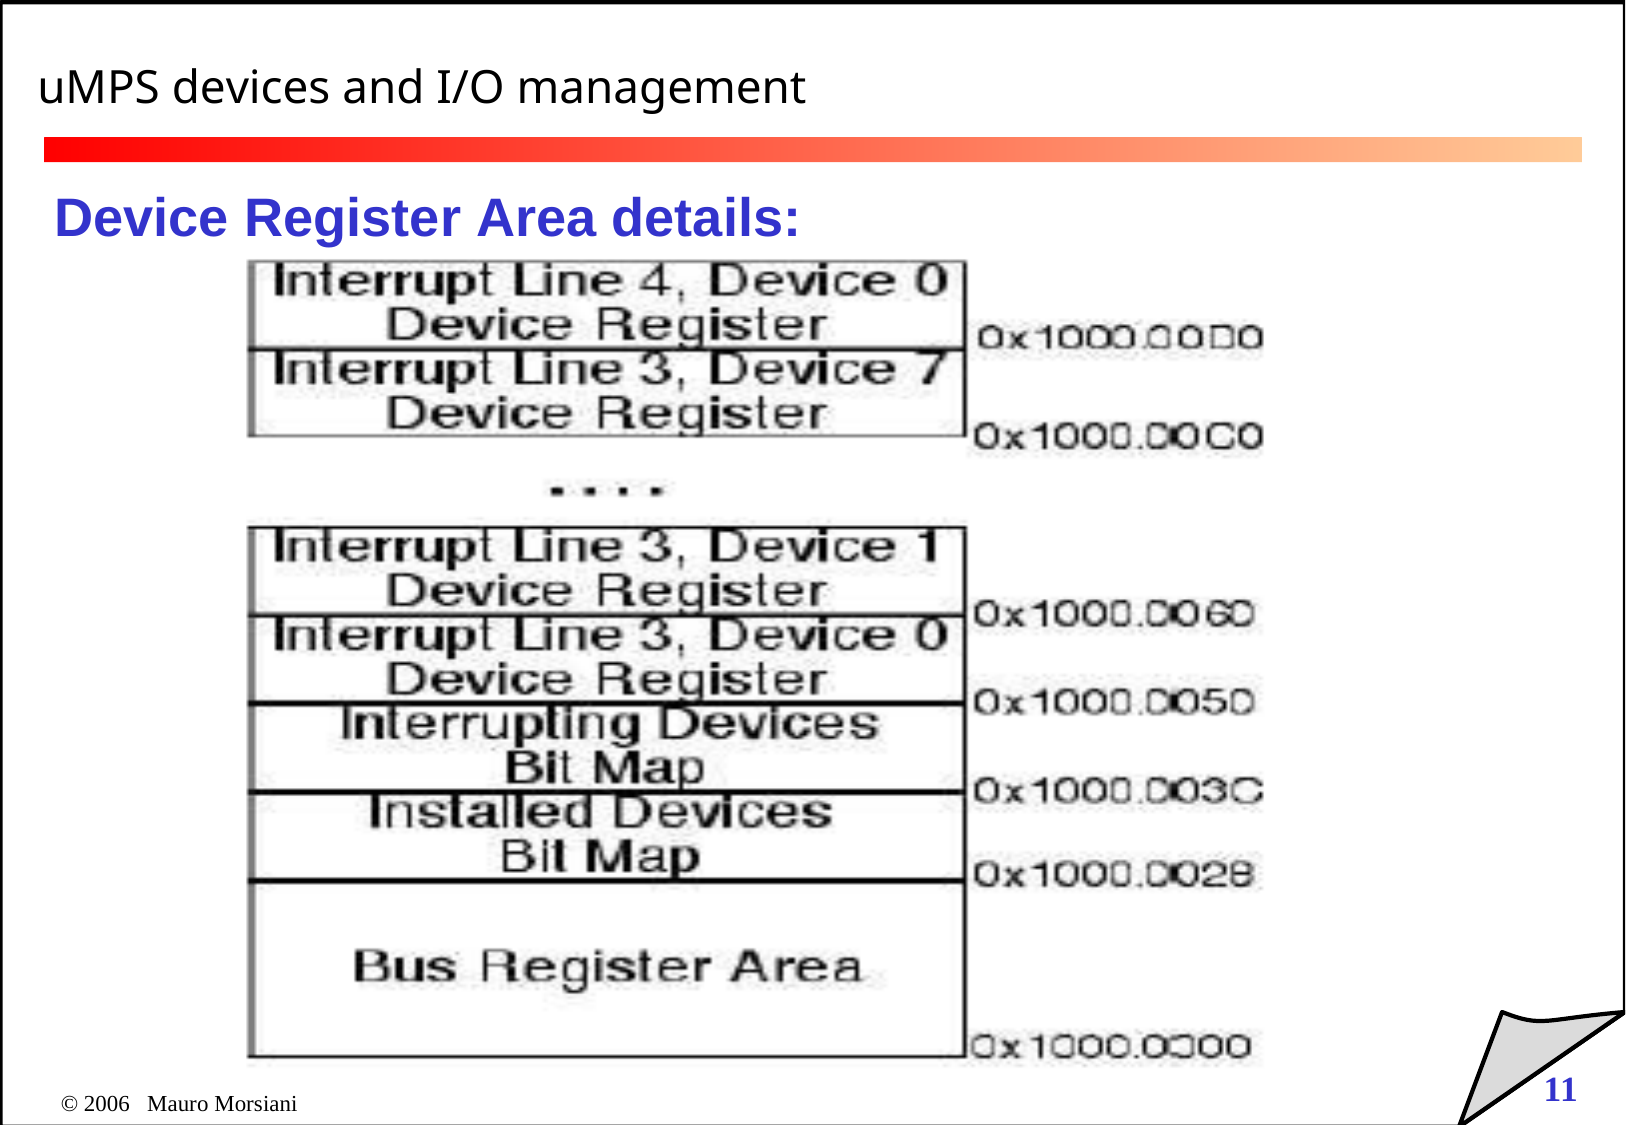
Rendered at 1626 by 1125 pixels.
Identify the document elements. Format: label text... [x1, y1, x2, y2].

picture [245, 595, 1272, 1071]
title uMPS devices and I/O management [37, 44, 1587, 130]
list Device Register Area details: [54, 187, 1557, 595]
